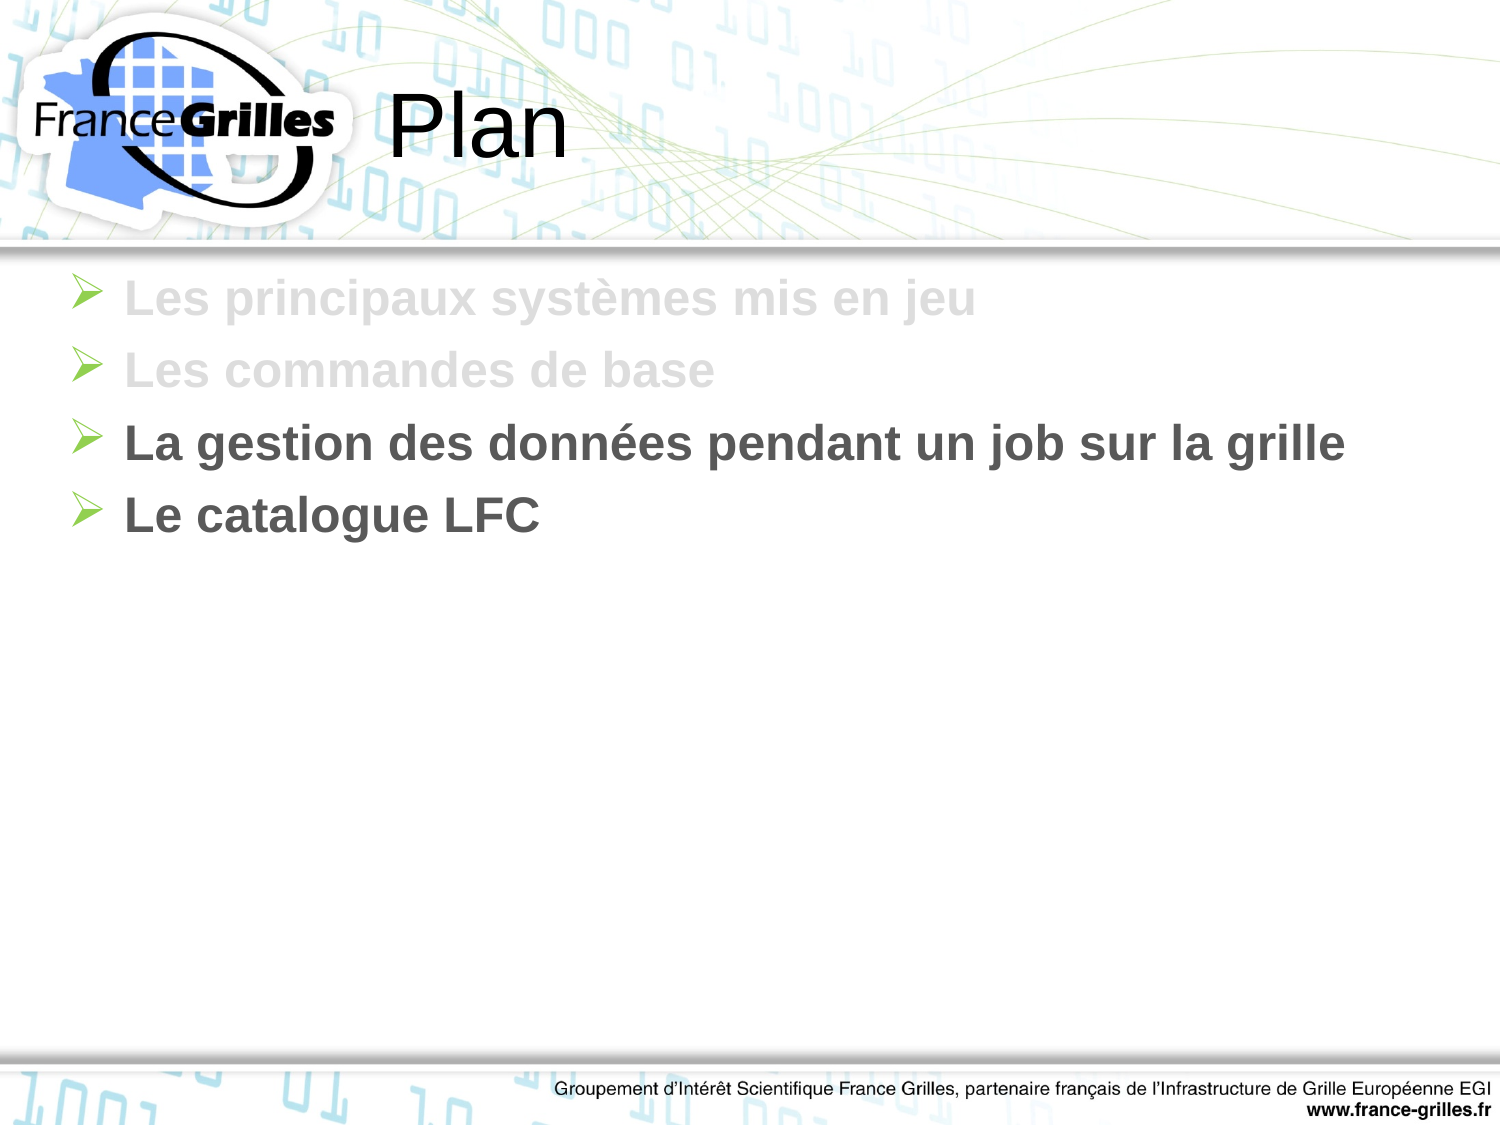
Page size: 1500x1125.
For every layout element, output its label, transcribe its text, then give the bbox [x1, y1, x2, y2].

list Les principaux systèmes mis en jeu Les commandes de base La gestion des données pendant un job sur la grille Le catalogue LFC [53, 262, 1459, 1024]
title Plan [372, 7, 1459, 244]
picture [0, 0, 1500, 1125]
